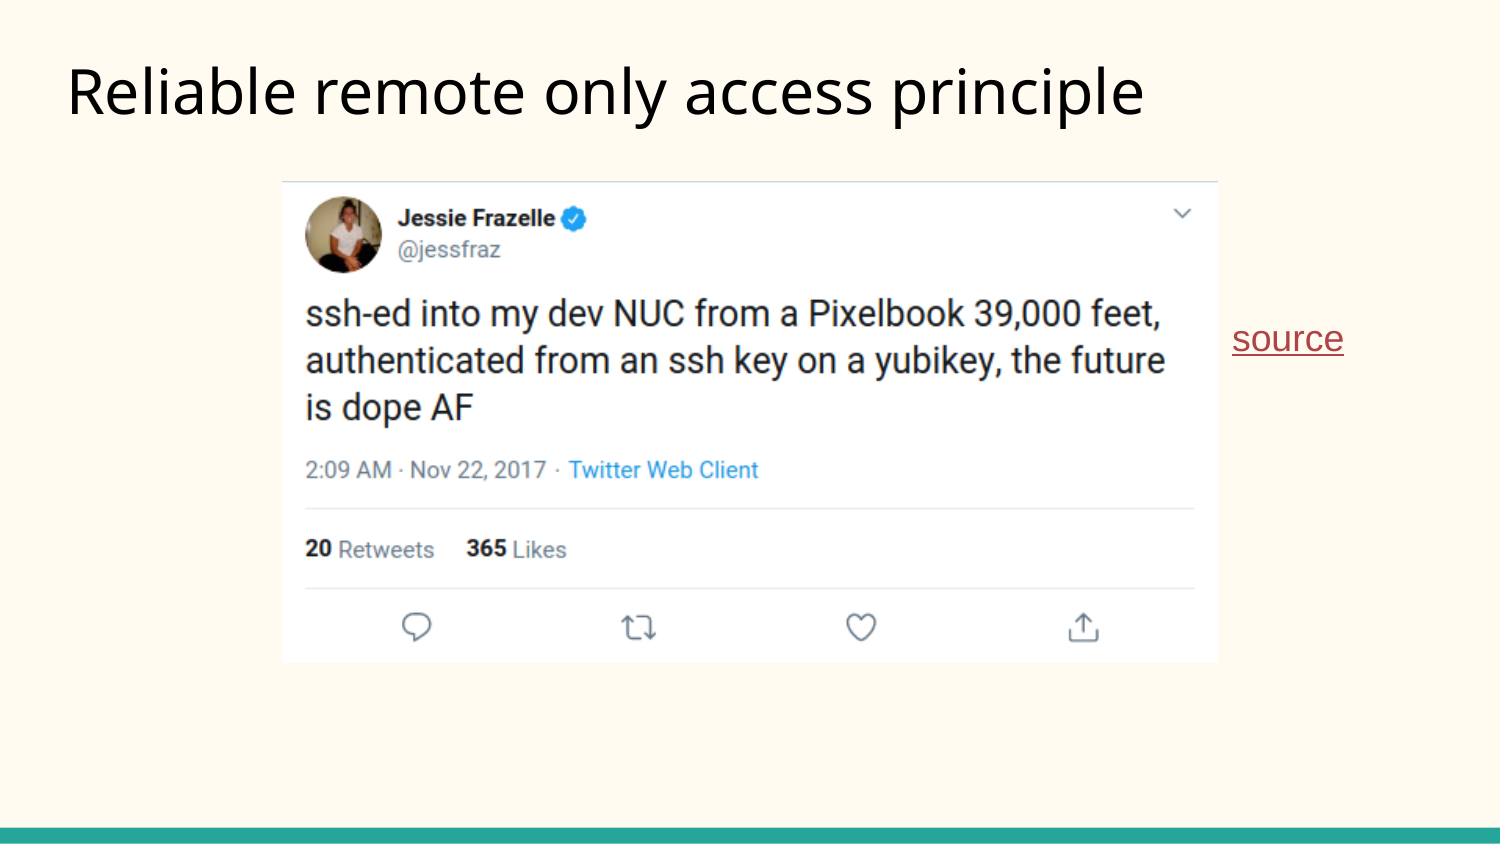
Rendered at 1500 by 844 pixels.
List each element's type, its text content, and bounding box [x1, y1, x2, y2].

title Reliable remote only access principle [51, 37, 1449, 174]
text_box source [1217, 299, 1500, 442]
picture [282, 181, 1218, 663]
